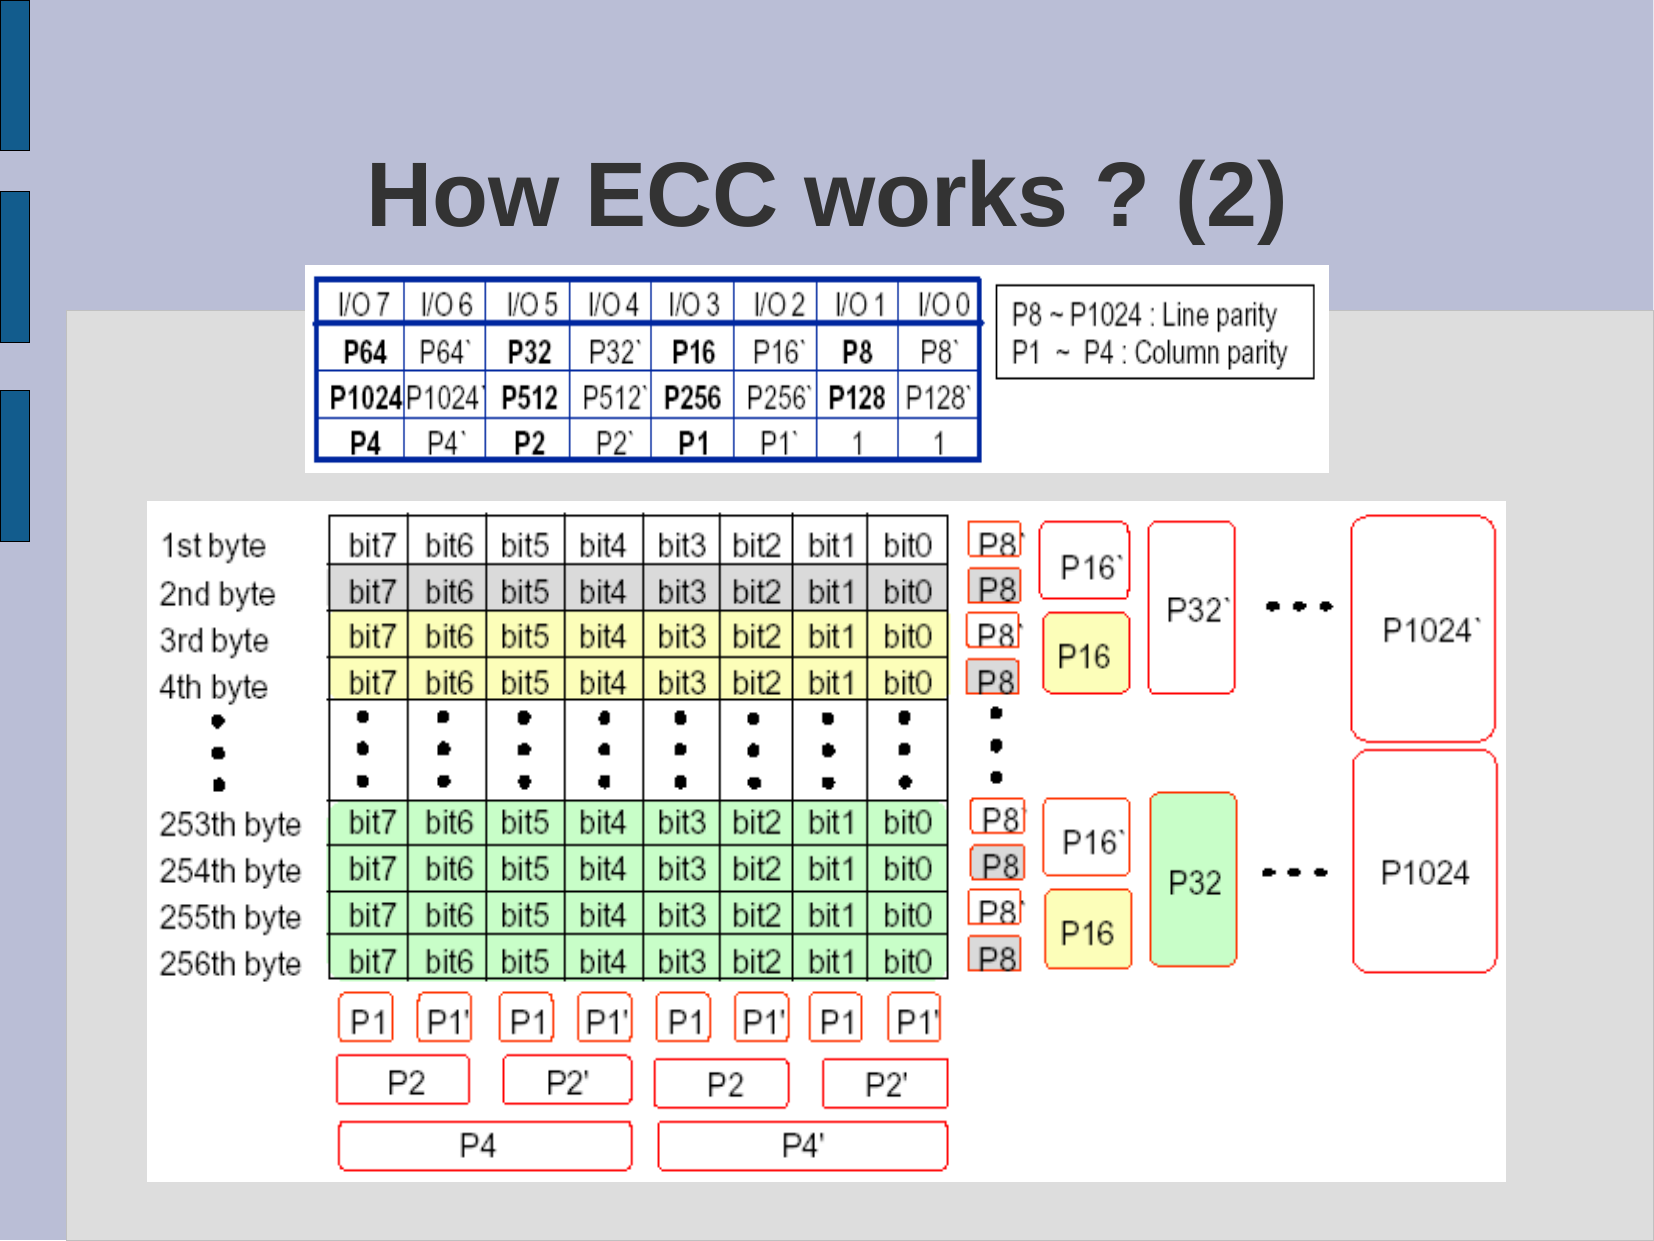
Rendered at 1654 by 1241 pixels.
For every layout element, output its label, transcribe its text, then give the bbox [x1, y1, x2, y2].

picture [147, 501, 1506, 1182]
picture [305, 265, 1329, 473]
title How ECC works ? (2) [121, 91, 1534, 299]
